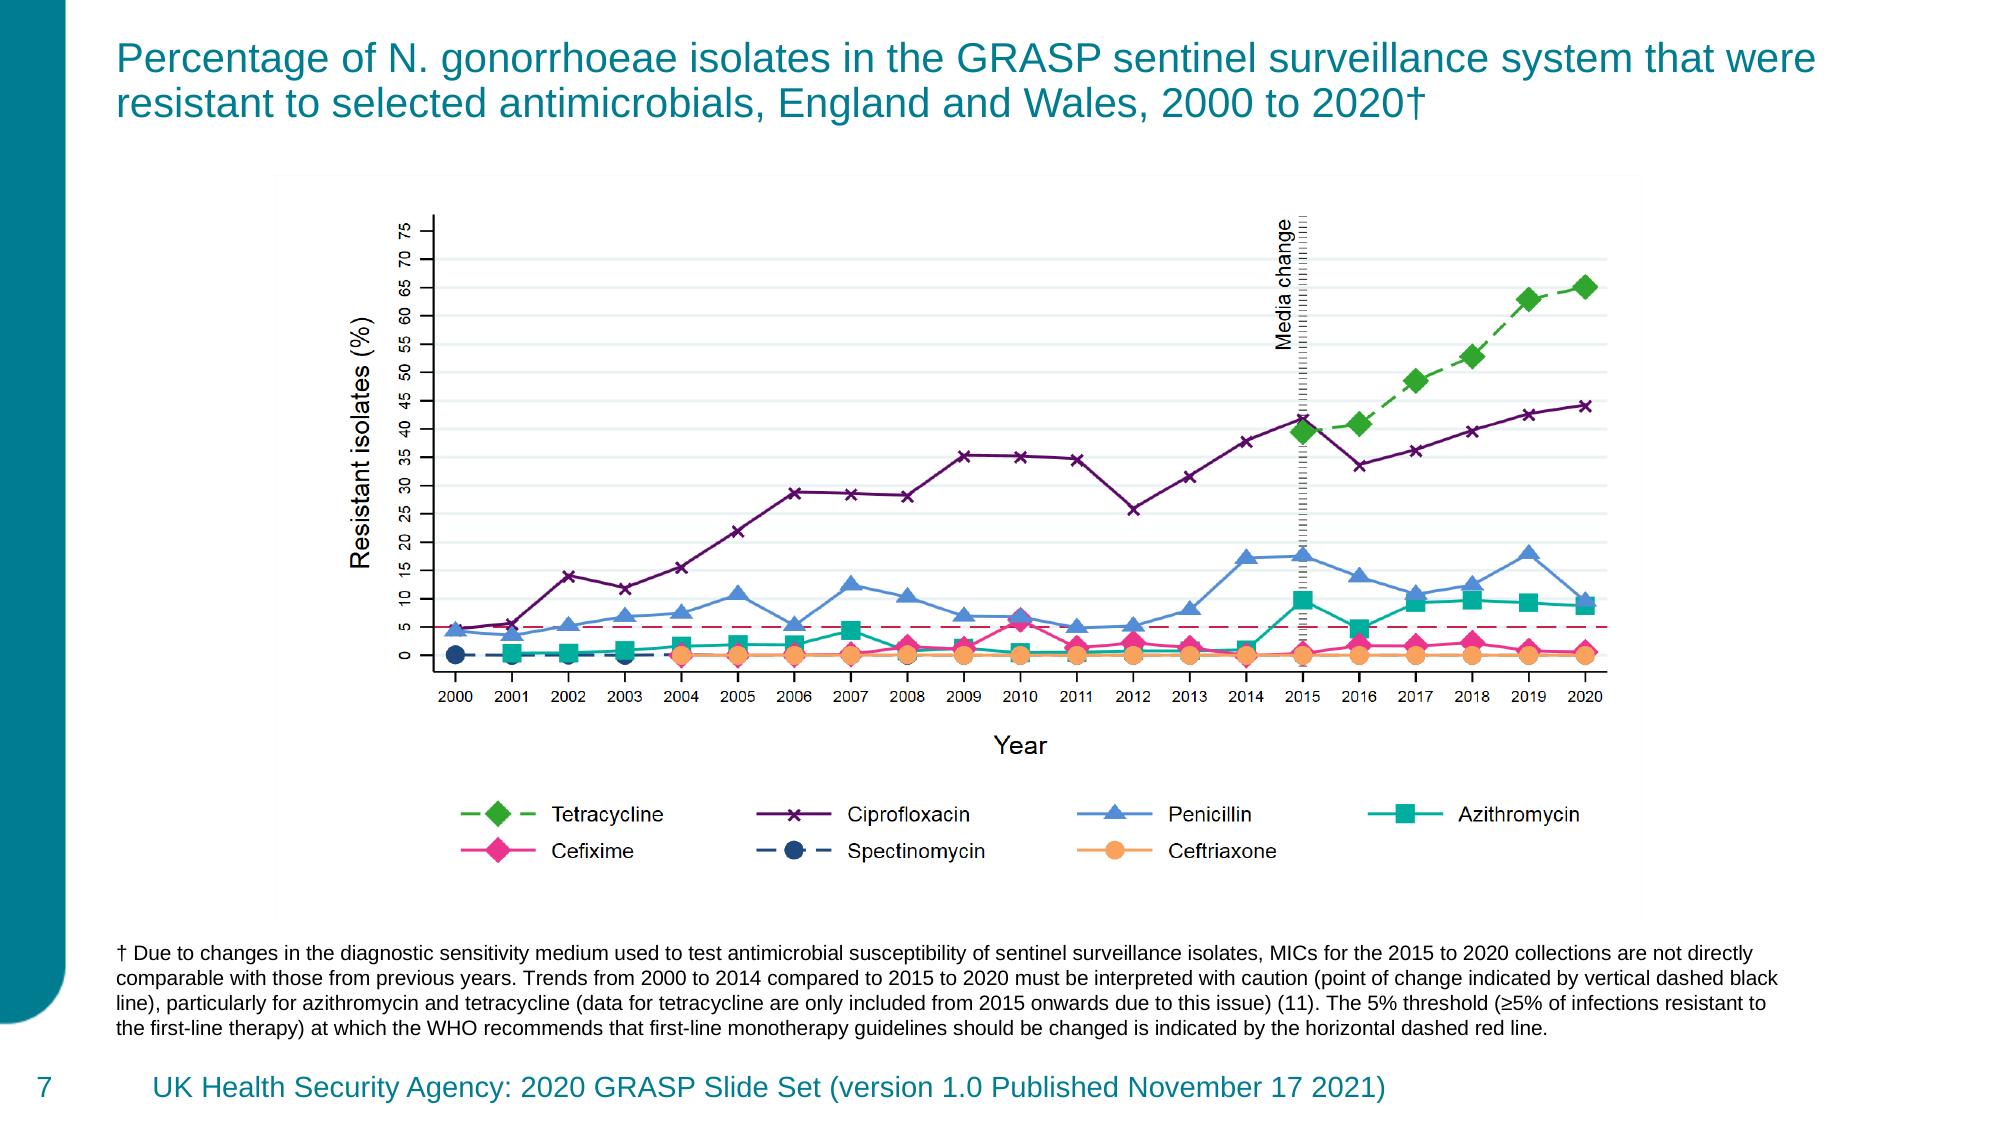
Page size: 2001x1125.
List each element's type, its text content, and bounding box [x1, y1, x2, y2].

title Percentage of N. gonorrhoeae isolates in the GRASP sentinel surveillance system that were resistant to selected antimicrobials, England and Wales, 2000 to 2020† [101, 29, 1926, 217]
picture [275, 175, 1642, 922]
text_box UK Health Security Agency: 2020 GRASP Slide Set (version 1.0 Published November 17 2021) [137, 1056, 1780, 1116]
text_box † Due to changes in the diagnostic sensitivity medium used to test antimicrobial susceptibility of sentinel surveillance isolates, MICs for the 2015 to 2020 collections are not directly comparable with those from previous years. Trends from 2000 to 2014 compared to 2015 to 2020 must be interpreted with caution (point of change indicated by vertical dashed black line), particularly for azithromycin and tetracycline (data for tetracycline are only included from 2015 onwards due to this issue) (11). The 5% threshold (≥5% of infections resistant to the first-line therapy) at which the WHO recommends that first-line monotherapy guidelines should be changed is indicated by the horizontal dashed red line. [101, 932, 1880, 1047]
text_box [21, 1056, 120, 1117]
